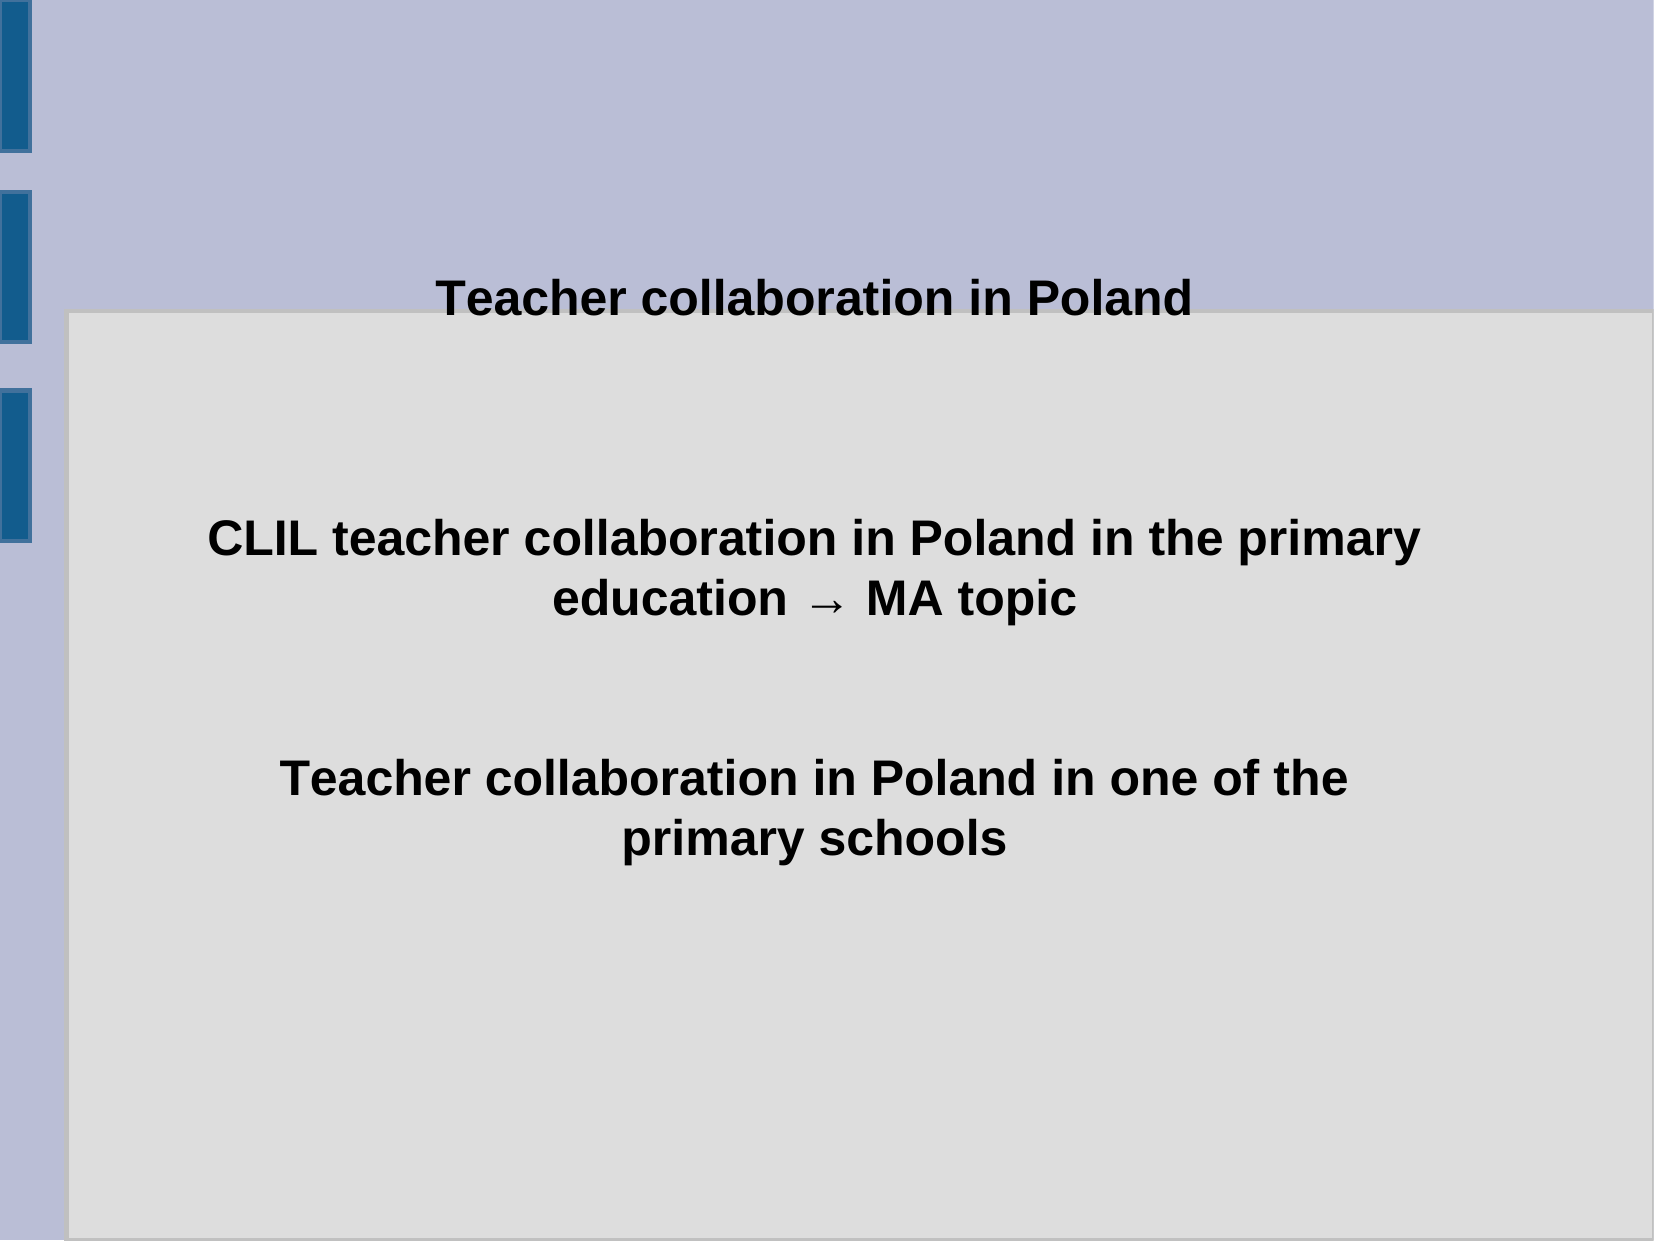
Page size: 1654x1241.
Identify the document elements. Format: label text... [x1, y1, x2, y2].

list Teacher collaboration in Poland CLIL teacher collaboration in Poland in the primary education → MA topic Teacher collaboration in Poland in one of the primary schools [93, 265, 1536, 1182]
